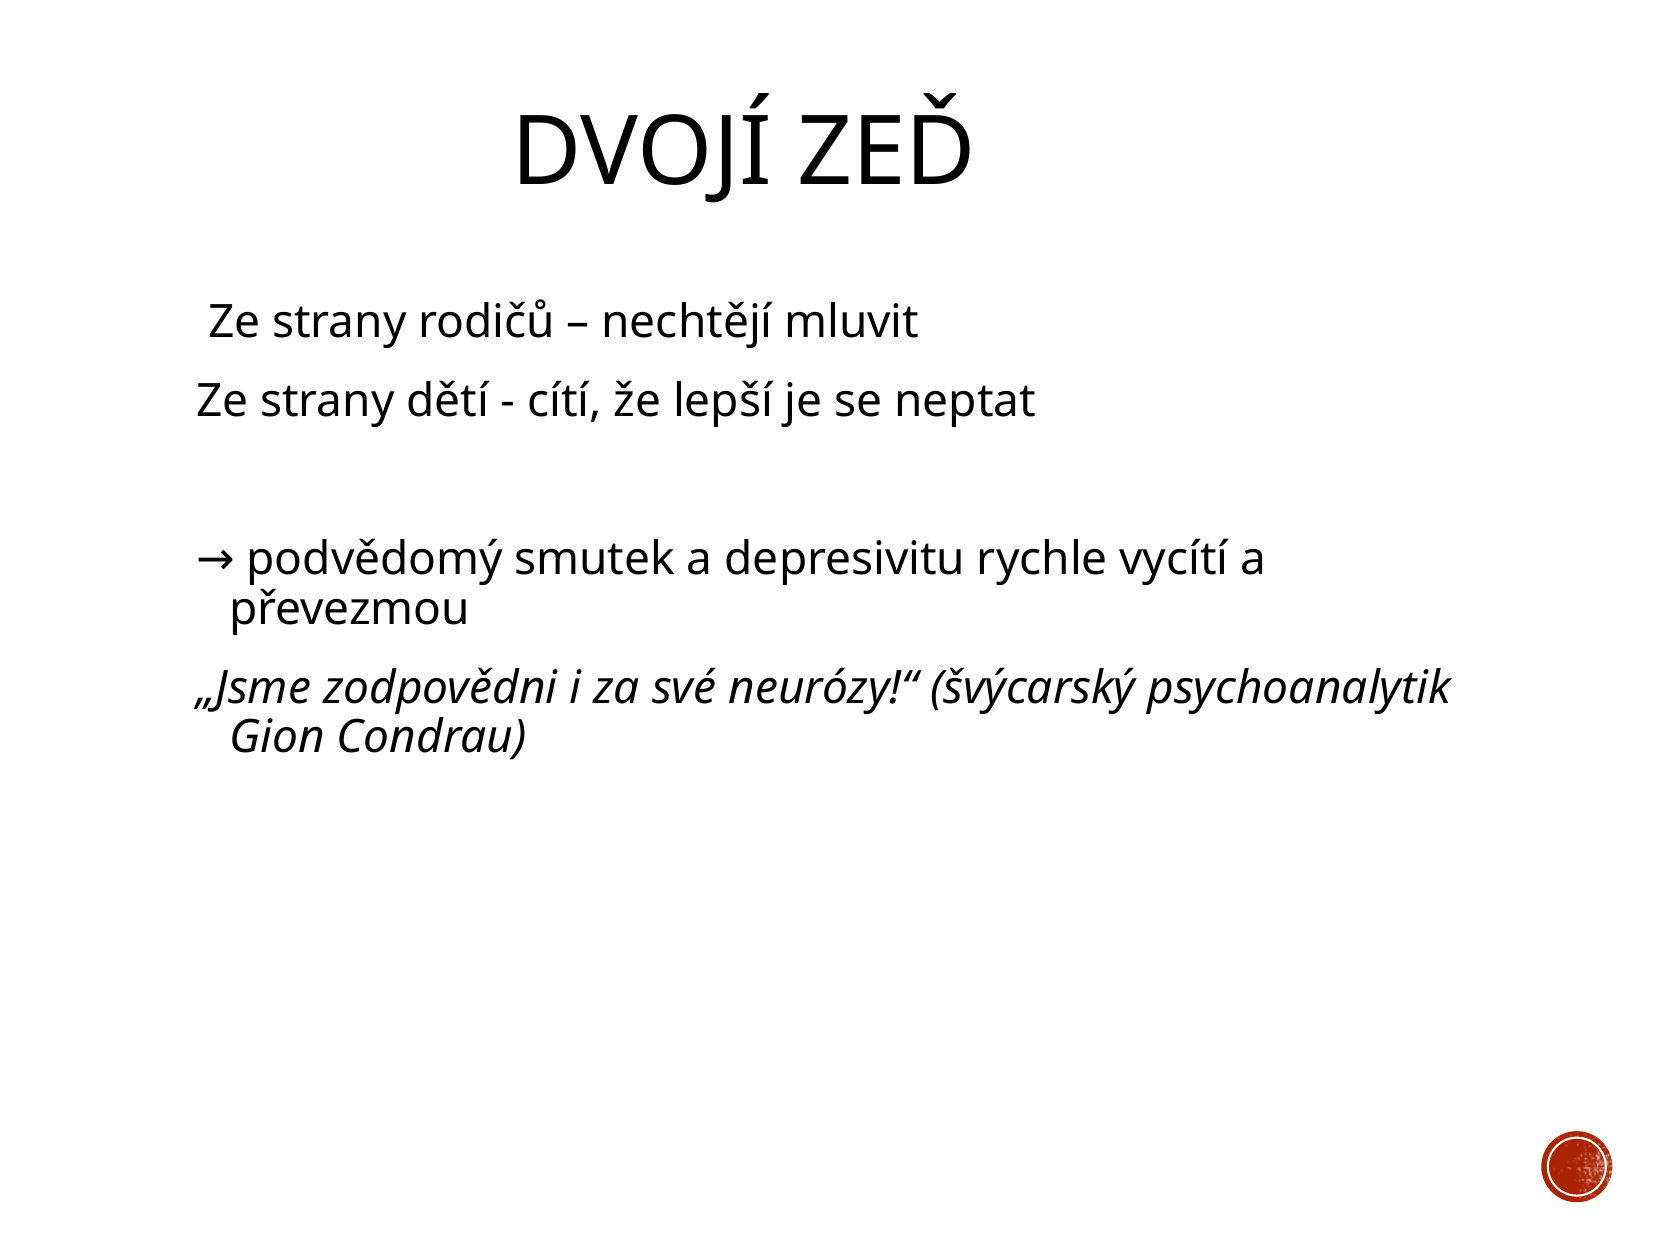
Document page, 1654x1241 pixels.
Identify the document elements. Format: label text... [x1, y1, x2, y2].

title Dvojí zeď [0, 49, 1489, 257]
list Ze strany rodičů – nechtějí mluvit Ze strany dětí - cítí, že lepší je se neptat → podvědomý smutek a depresivitu rychle vycítí a převezmou „Jsme zodpovědni i za své neurózy!“ (švýcarský psychoanalytik Gion Condrau) [148, 290, 1489, 1109]
